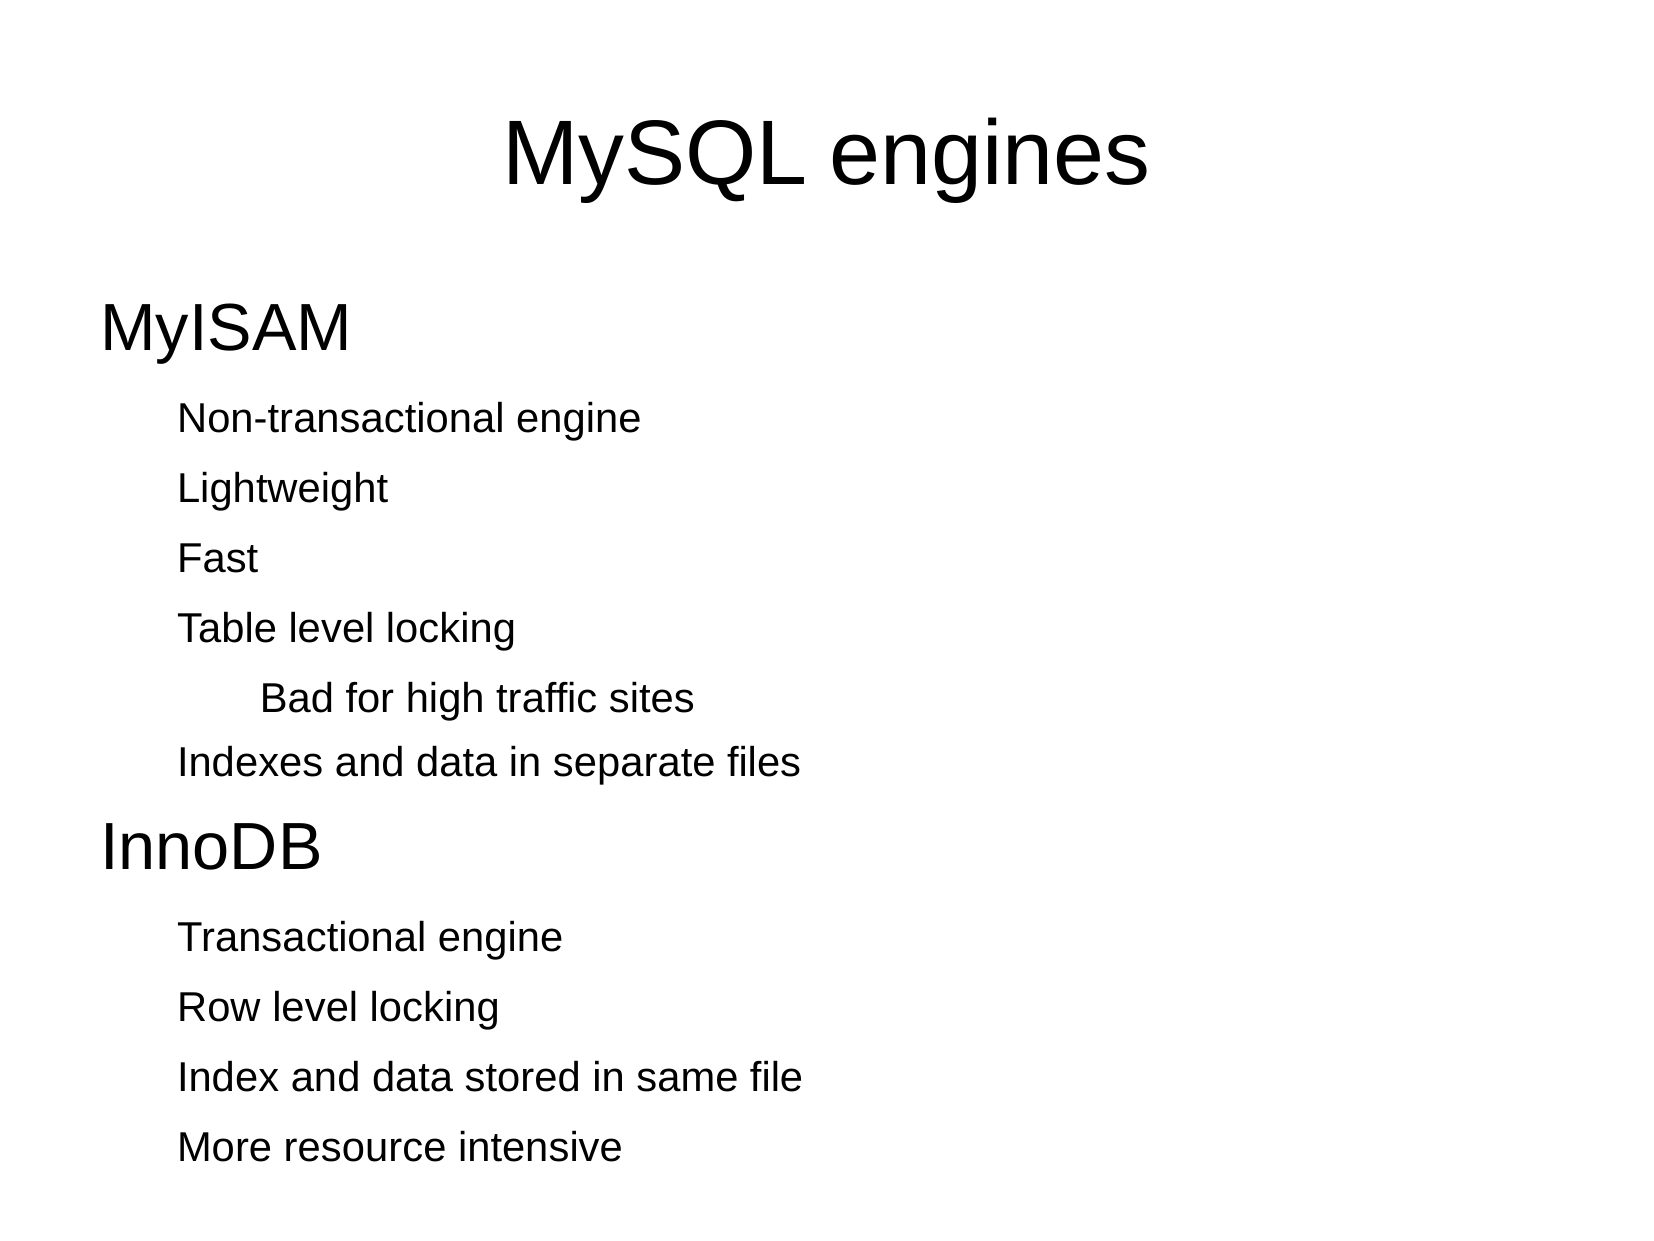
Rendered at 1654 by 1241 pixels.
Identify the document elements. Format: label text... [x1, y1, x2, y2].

title MySQL engines [82, 56, 1571, 250]
list MyISAM Non-transactional engine Lightweight Fast Table level locking Bad for high traffic sites Indexes and data in separate files InnoDB Transactional engine Row level locking Index and data stored in same file More resource intensive [82, 290, 1571, 1171]
